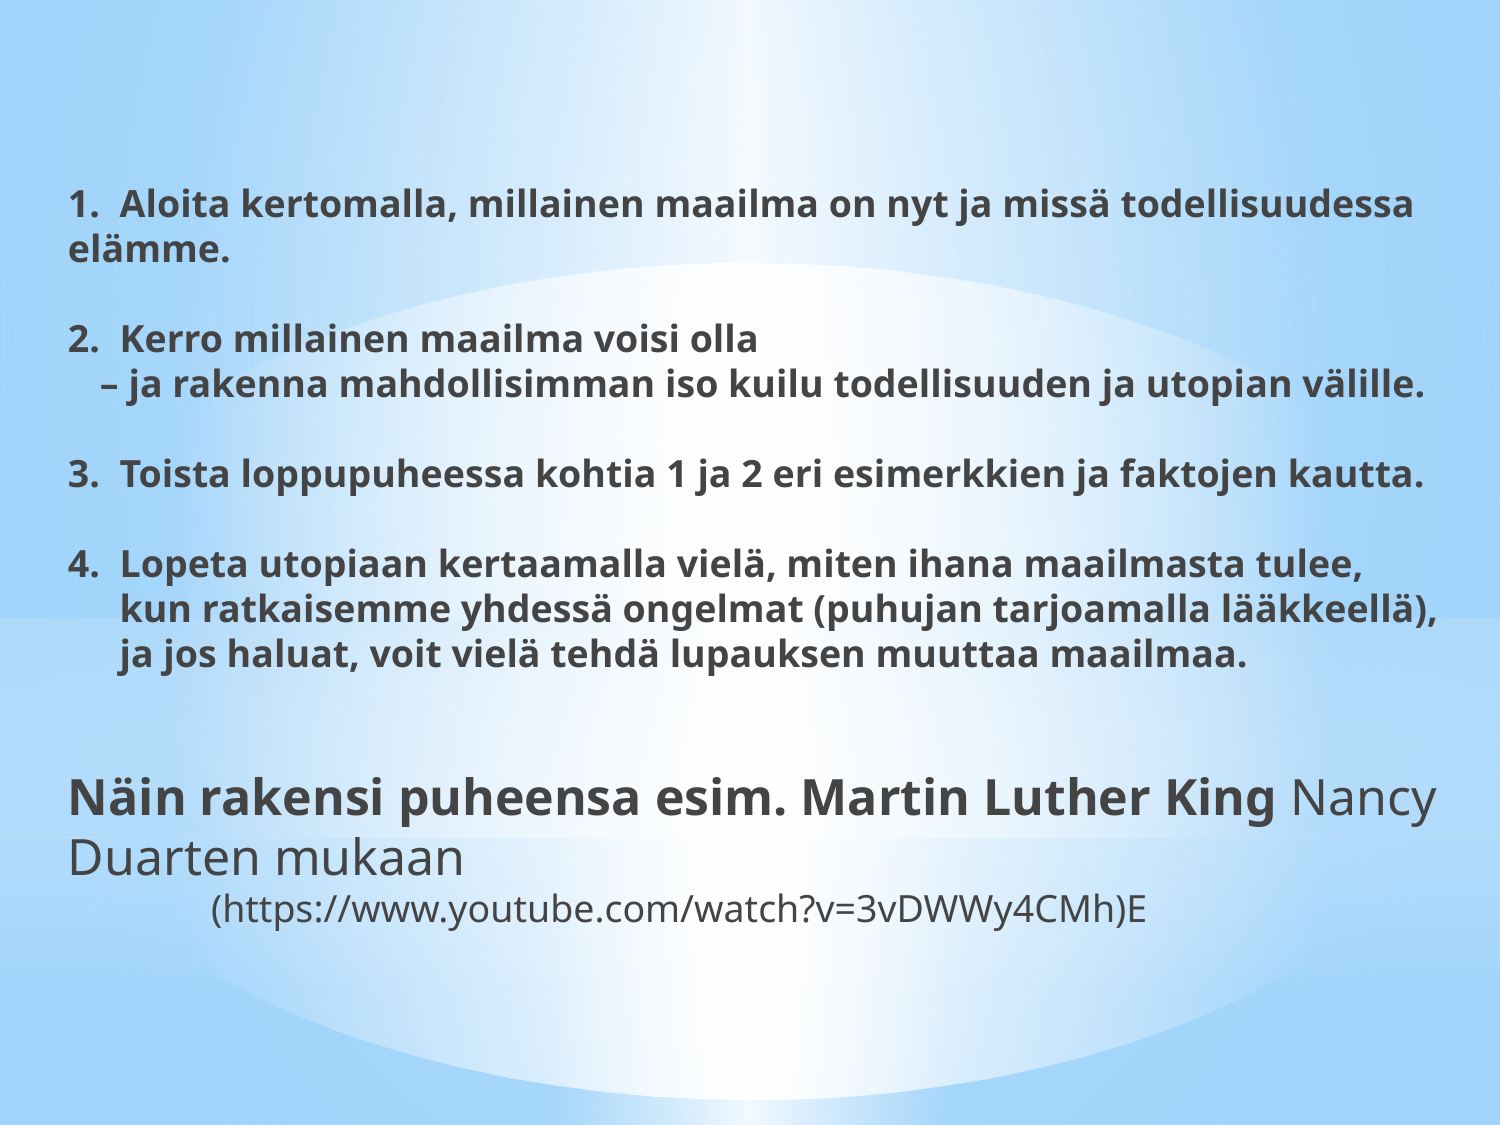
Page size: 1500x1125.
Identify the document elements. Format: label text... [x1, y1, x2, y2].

text_box Aloita kertomalla, millainen maailma on nyt ja missä todellisuudessa elämme. Kerro millainen maailma voisi olla – ja rakenna mahdollisimman iso kuilu todellisuuden ja utopian välille. Toista loppupuheessa kohtia 1 ja 2 eri esimerkkien ja faktojen kautta. Lopeta utopiaan kertaamalla vielä, miten ihana maailmasta tulee, kun ratkaisemme yhdessä ongelmat (puhujan tarjoamalla lääkkeellä), ja jos haluat, voit vielä tehdä lupauksen muuttaa maailmaa. Näin rakensi puheensa esim. Martin Luther King Nancy Duarten mukaan (https://www.youtube.com/watch?v=3vDWWy4CMh)E [53, 172, 1459, 938]
